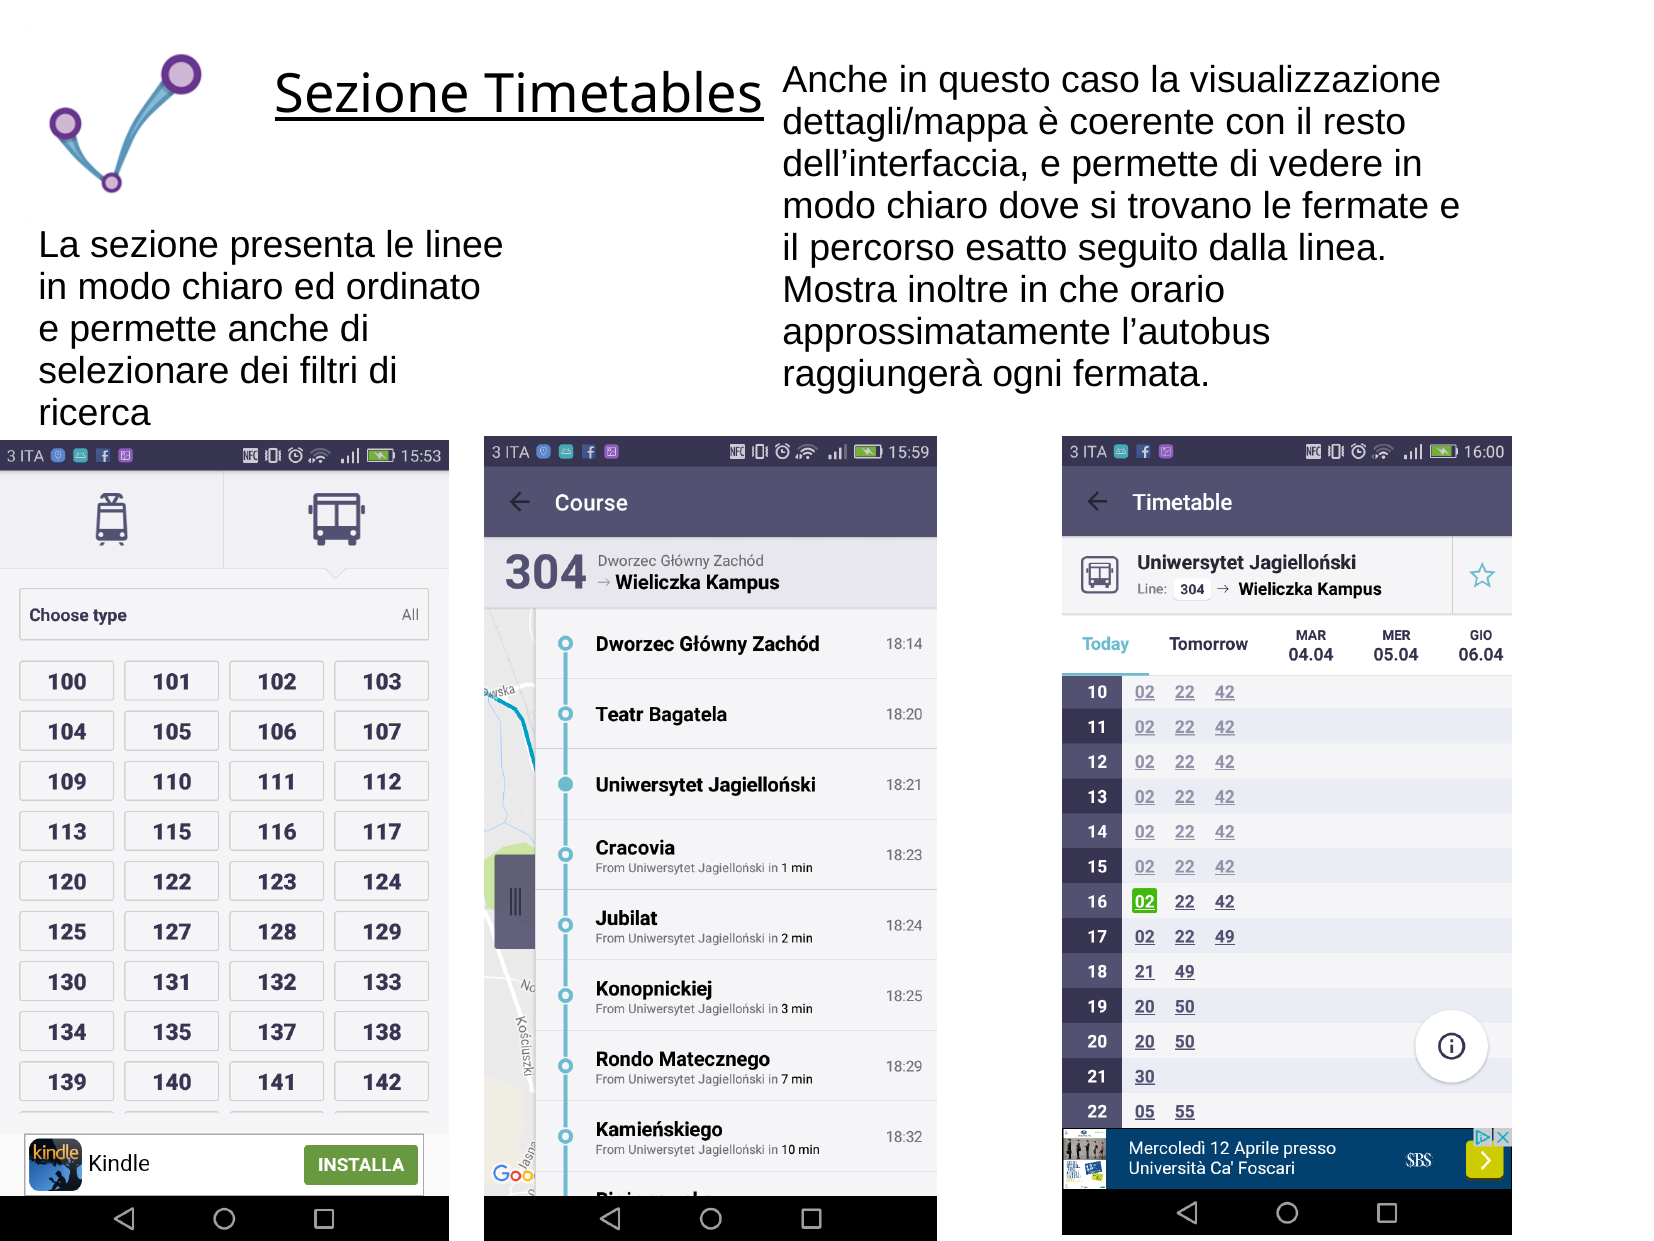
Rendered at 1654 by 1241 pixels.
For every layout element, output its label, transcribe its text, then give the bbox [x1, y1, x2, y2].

picture [25, 23, 227, 215]
picture [1062, 436, 1512, 1235]
text_box La sezione presenta le linee in modo chiaro ed ordinato e permette anche di selezionare dei filtri di ricerca [23, 215, 520, 441]
picture [484, 436, 937, 1241]
text_box Anche in questo caso la visualizzazione dettagli/mappa è coerente con il resto dell’interfaccia, e permette di vedere in modo chiaro dove si trovano le fermate e il percorso esatto seguito dalla linea. Mostra inoltre in che orario approssimatamente l’autobus raggiungerà ogni fermata. [767, 50, 1477, 402]
picture [0, 440, 449, 1241]
text_box Sezione Timetables [259, 47, 922, 134]
